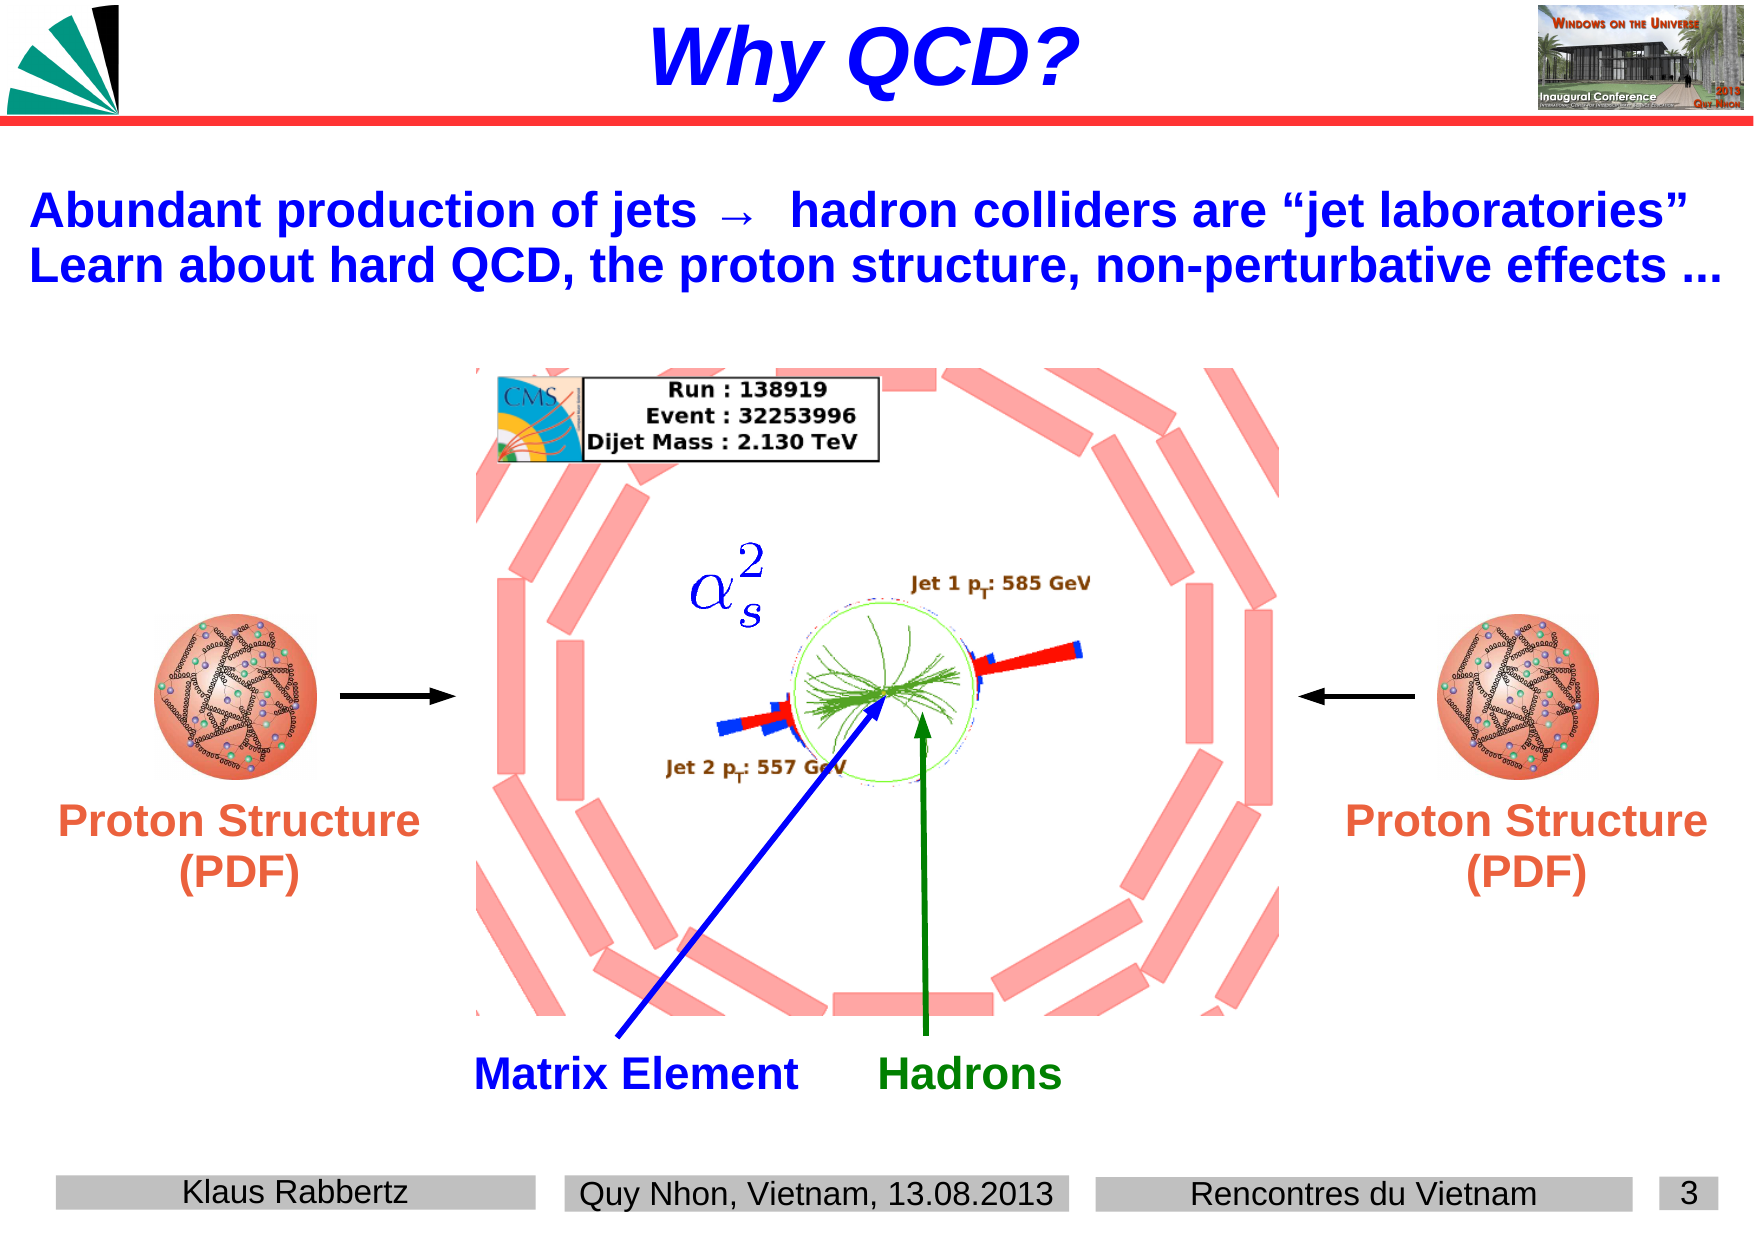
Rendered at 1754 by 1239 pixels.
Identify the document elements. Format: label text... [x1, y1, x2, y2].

picture [1437, 614, 1599, 780]
text_box Proton Structure (PDF) [1333, 788, 1721, 904]
title Why QCD? [123, 0, 1606, 114]
picture [1606, 5, 1744, 110]
picture [7, 5, 119, 116]
text_box Abundant production of jets → hadron colliders are “jet laboratories” Learn about hard QCD, the proton structure, non-perturbative effects ... [16, 175, 1737, 300]
text_box Hadrons [865, 1041, 1075, 1105]
text_box Matrix Element [461, 1041, 812, 1105]
picture [476, 368, 1279, 1016]
text_box Proton Structure (PDF) [45, 788, 434, 904]
picture [154, 614, 317, 780]
